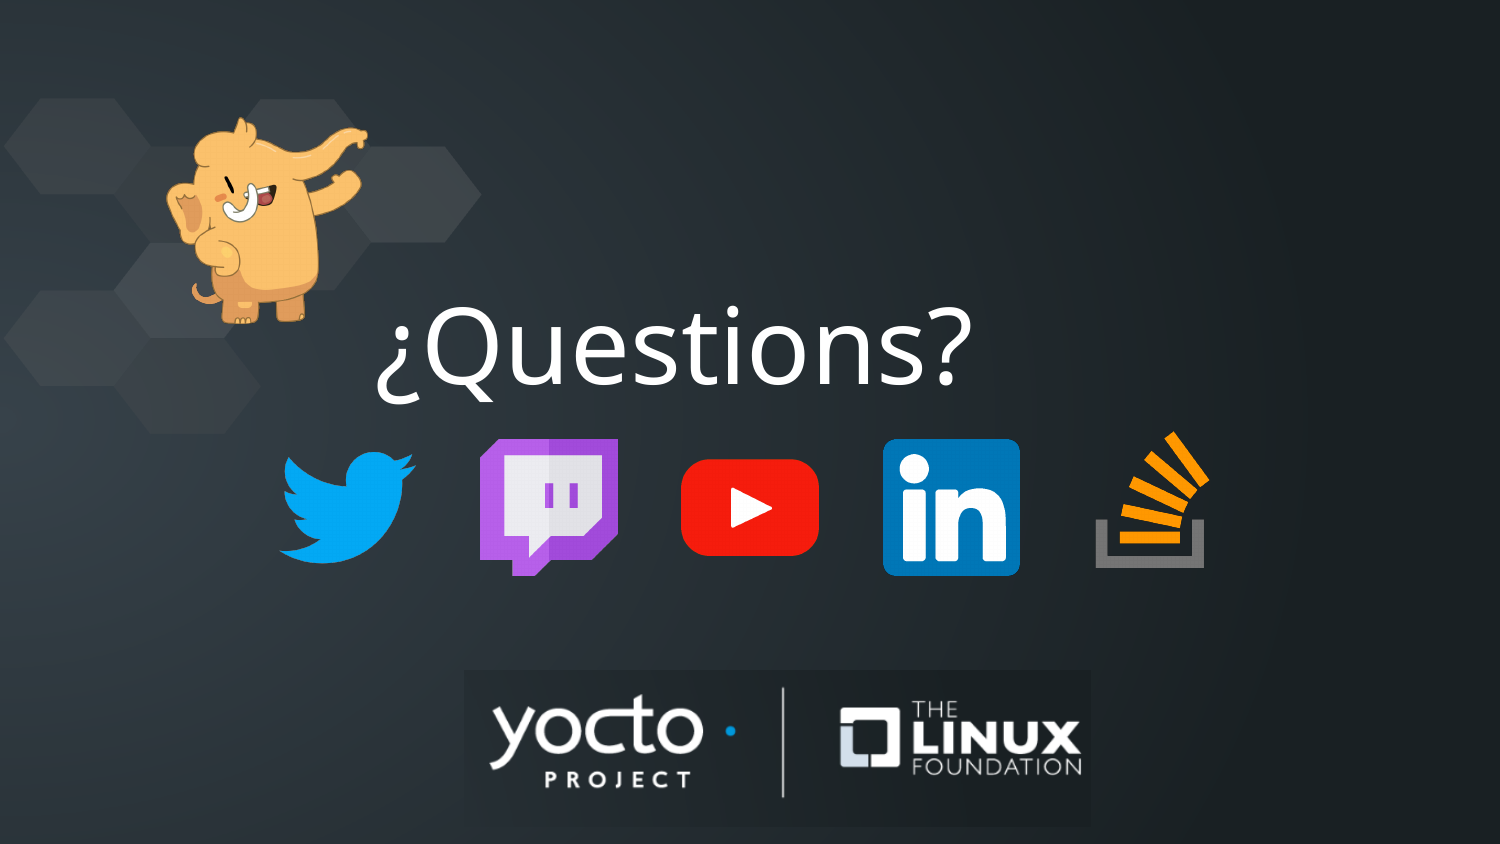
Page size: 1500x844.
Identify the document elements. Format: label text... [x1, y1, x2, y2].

text_box ¿Questions? [360, 136, 1002, 422]
picture [0, 0, 1500, 844]
